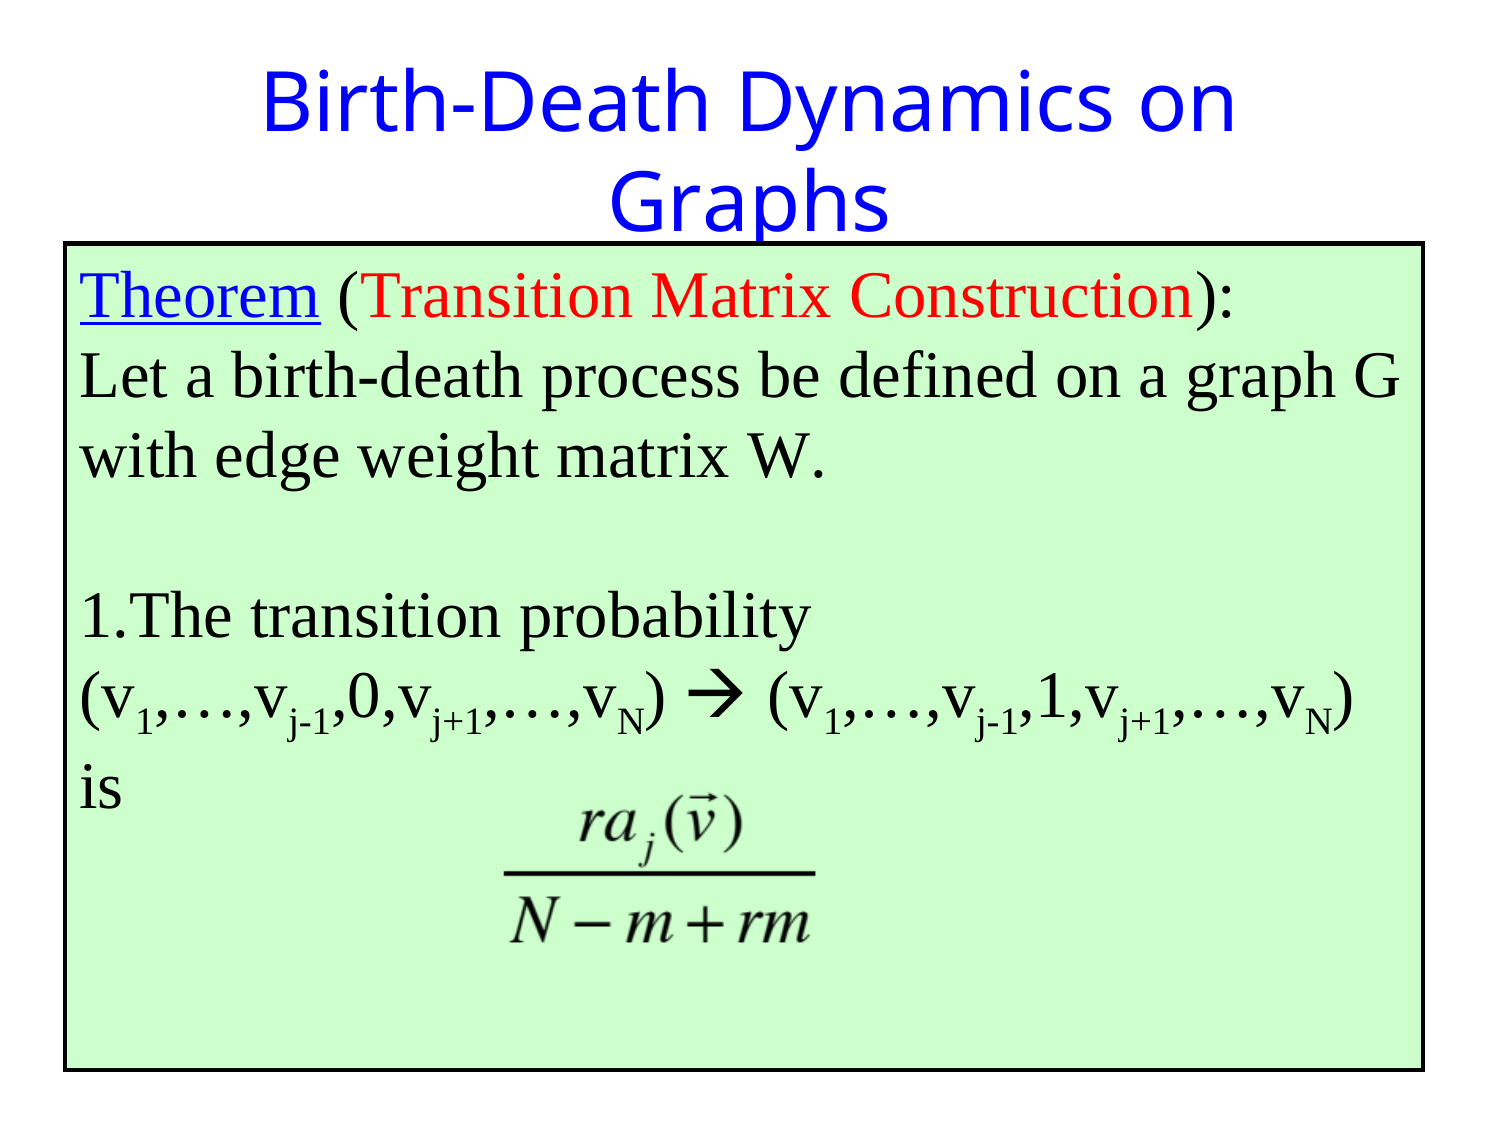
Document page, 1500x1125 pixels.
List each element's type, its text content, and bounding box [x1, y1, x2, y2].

title Birth-Death Dynamics on Graphs [112, 54, 1388, 243]
chart [501, 786, 819, 948]
text_box Theorem (Transition Matrix Construction): Let a birth-death process be defined on a graph G with edge weight matrix W. The transition probability (v1,…,vj-1,0,vj+1,…,vN)  (v1,…,vj-1,1,vj+1,…,vN) is [64, 243, 1424, 1070]
